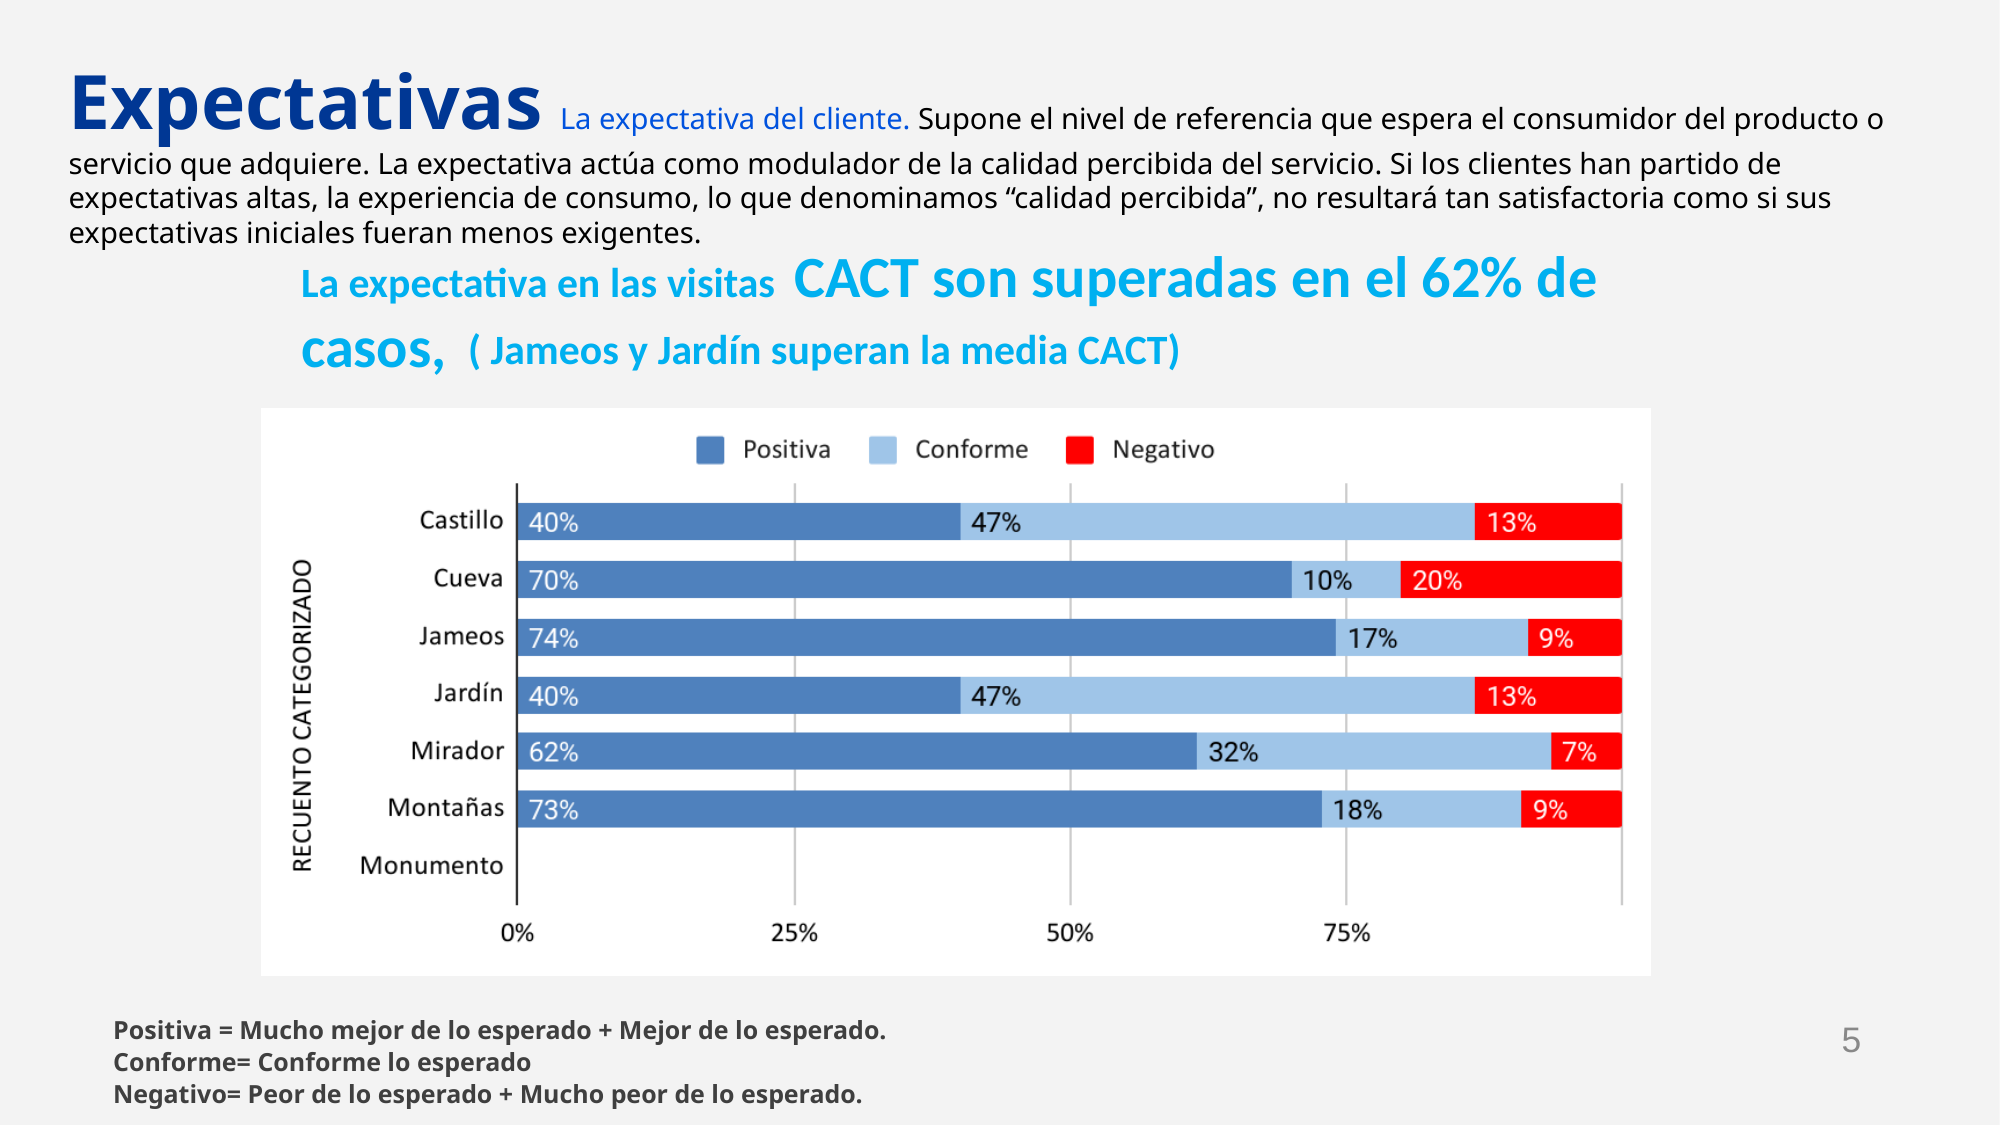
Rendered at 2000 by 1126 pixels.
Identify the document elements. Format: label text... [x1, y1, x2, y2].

list Positiva = Mucho mejor de lo esperado + Mejor de lo esperado. Conforme= Conforme lo esperado Negativo= Peor de lo esperado + Mucho peor de lo esperado. [50, 1008, 1887, 1126]
picture [261, 408, 1651, 976]
text_box La expectativa en las visitas CACT son superadas en el 62% de casos, [286, 231, 1626, 408]
text_box Expectativas La expectativa del cliente. Supone el nivel de referencia que espera el consumidor del producto o servicio que adquiere. La expectativa actúa como modulador de la calidad percibida del servicio. Si los clientes han partido de expectativas altas, la experiencia de consumo, lo que denominamos “calidad percibida”, no resultará tan satisfactoria como si sus expectativas iniciales fueran menos exigentes. [50, 0, 1950, 305]
text_box ( Jameos y Jardín superan la media CACT) [453, 315, 2000, 398]
